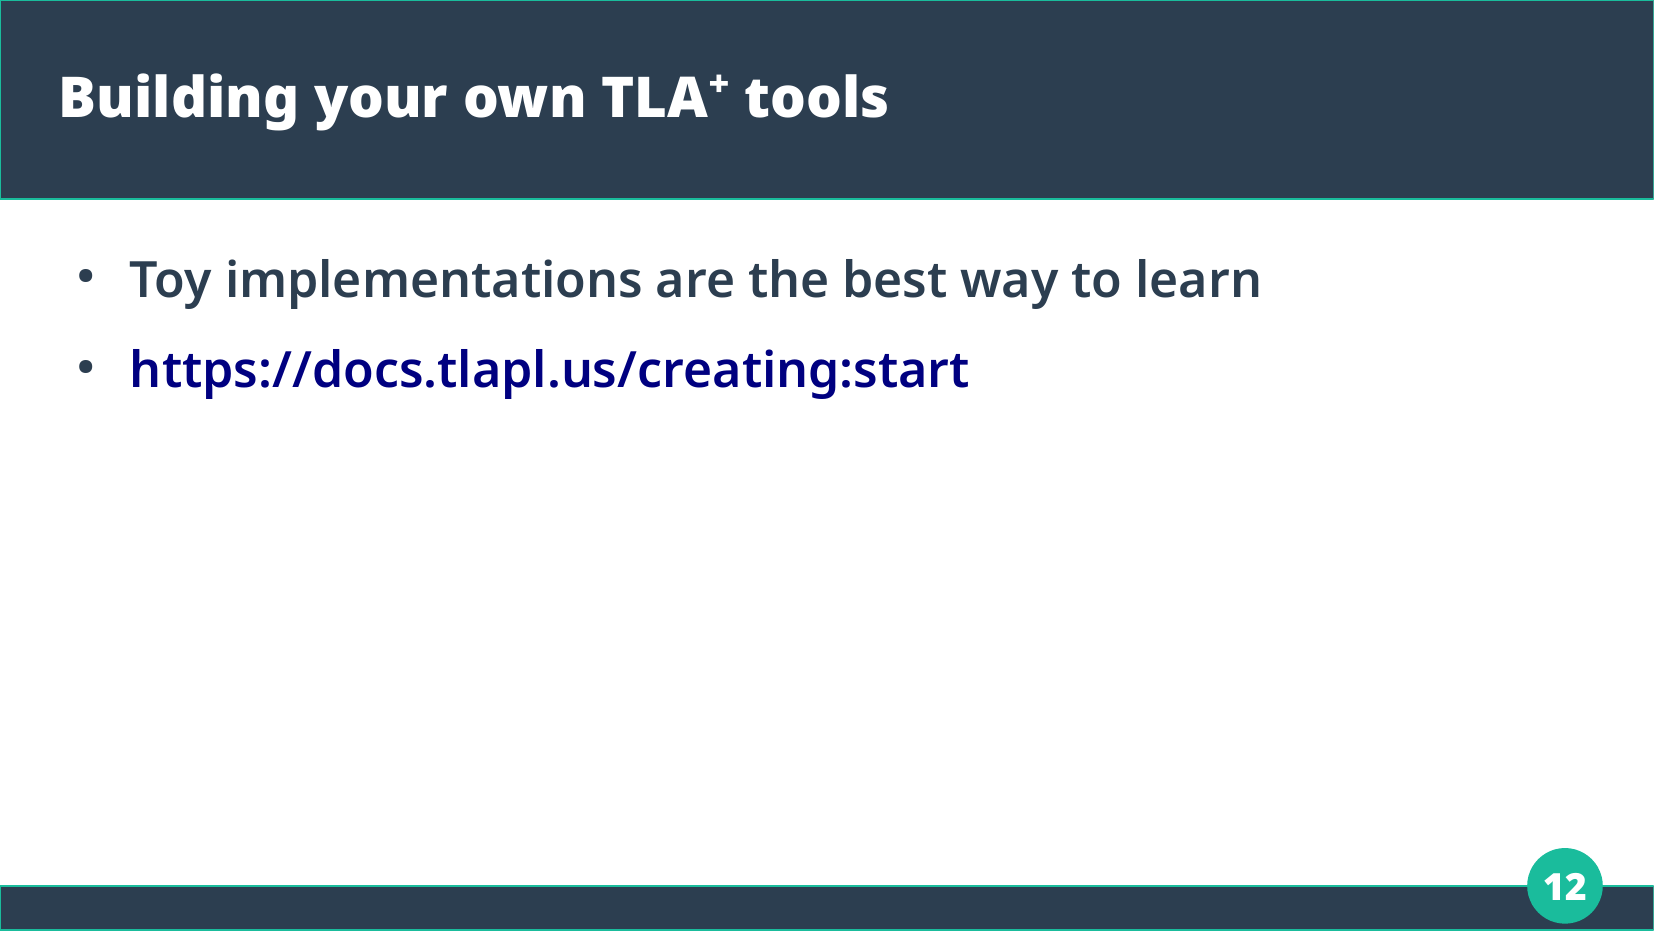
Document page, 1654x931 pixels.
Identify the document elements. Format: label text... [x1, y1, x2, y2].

title Building your own TLA⁺ tools [59, 37, 1595, 155]
list Toy implementations are the best way to learn https://docs.tlapl.us/creating:start [59, 243, 1595, 864]
